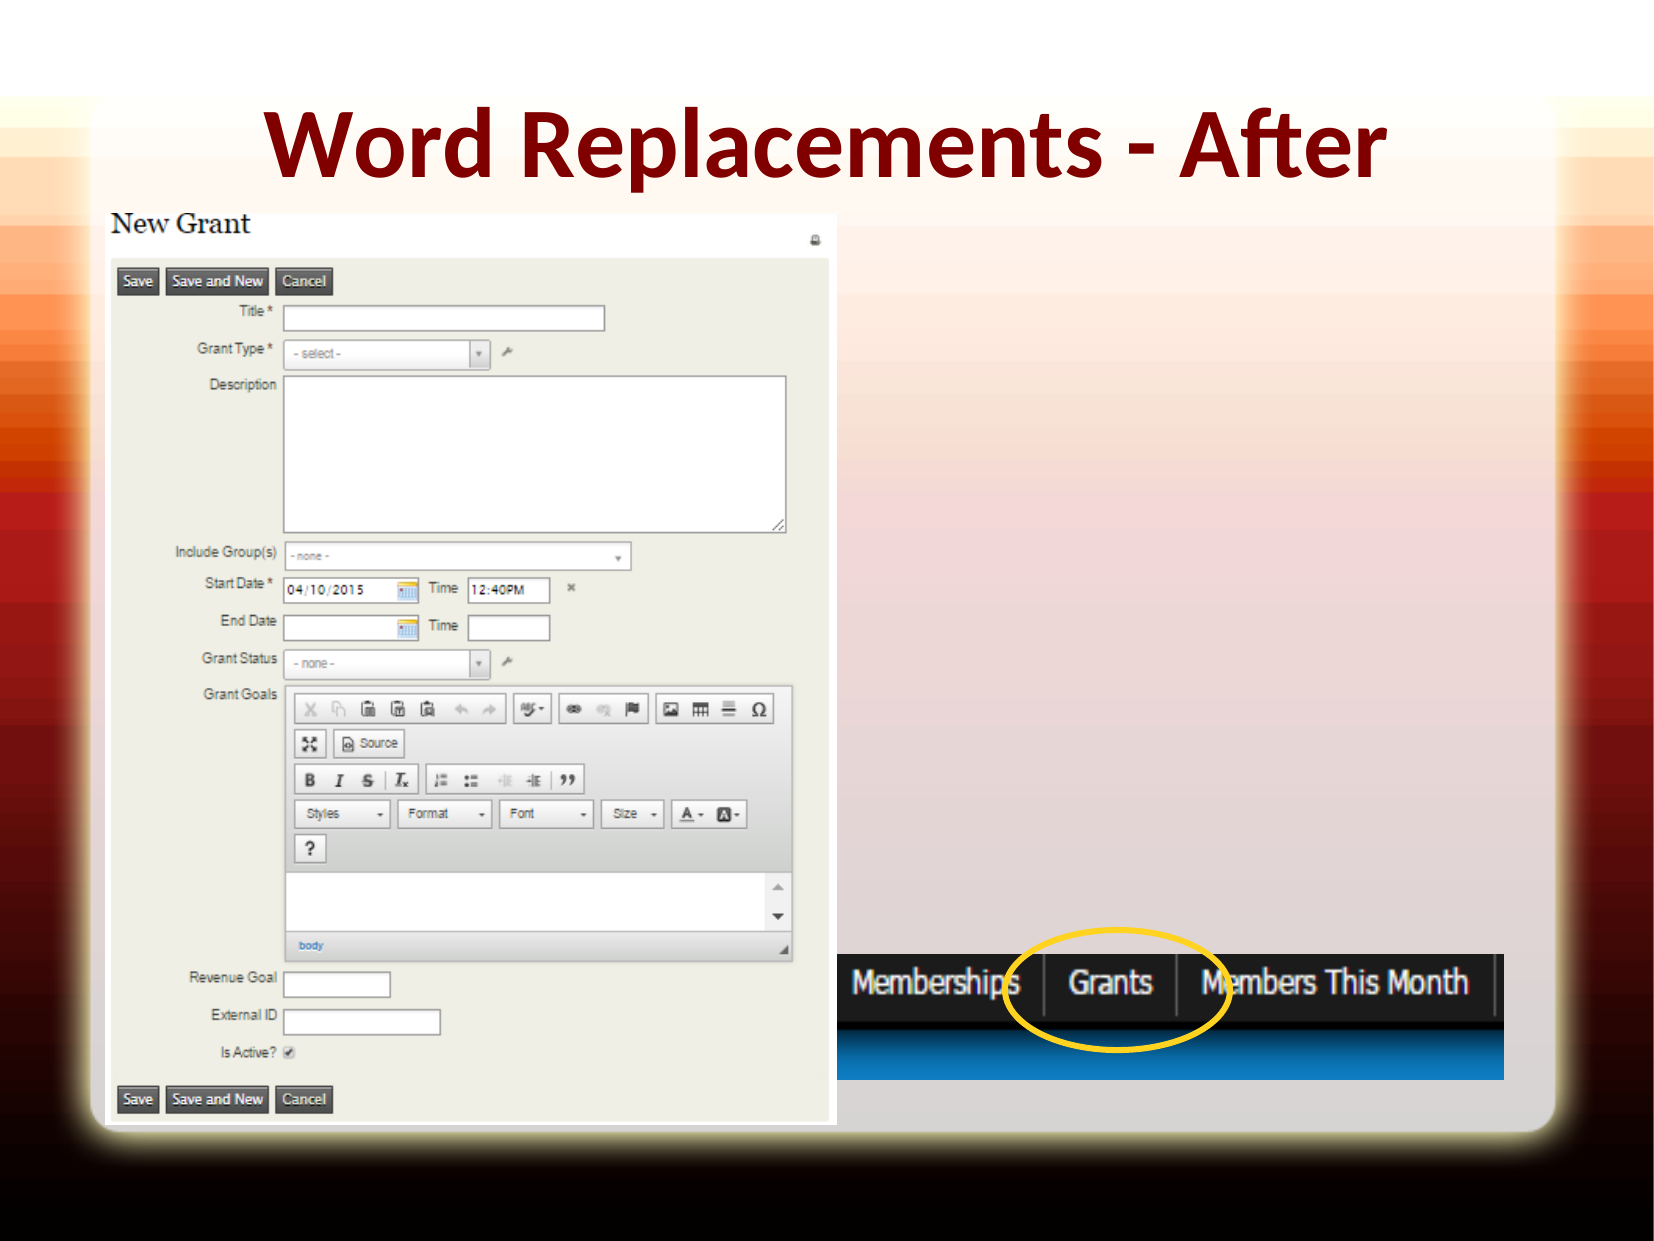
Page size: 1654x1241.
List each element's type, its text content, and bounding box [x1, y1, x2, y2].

picture [0, 0, 1654, 1241]
title Word Replacements - After [118, 49, 1536, 257]
